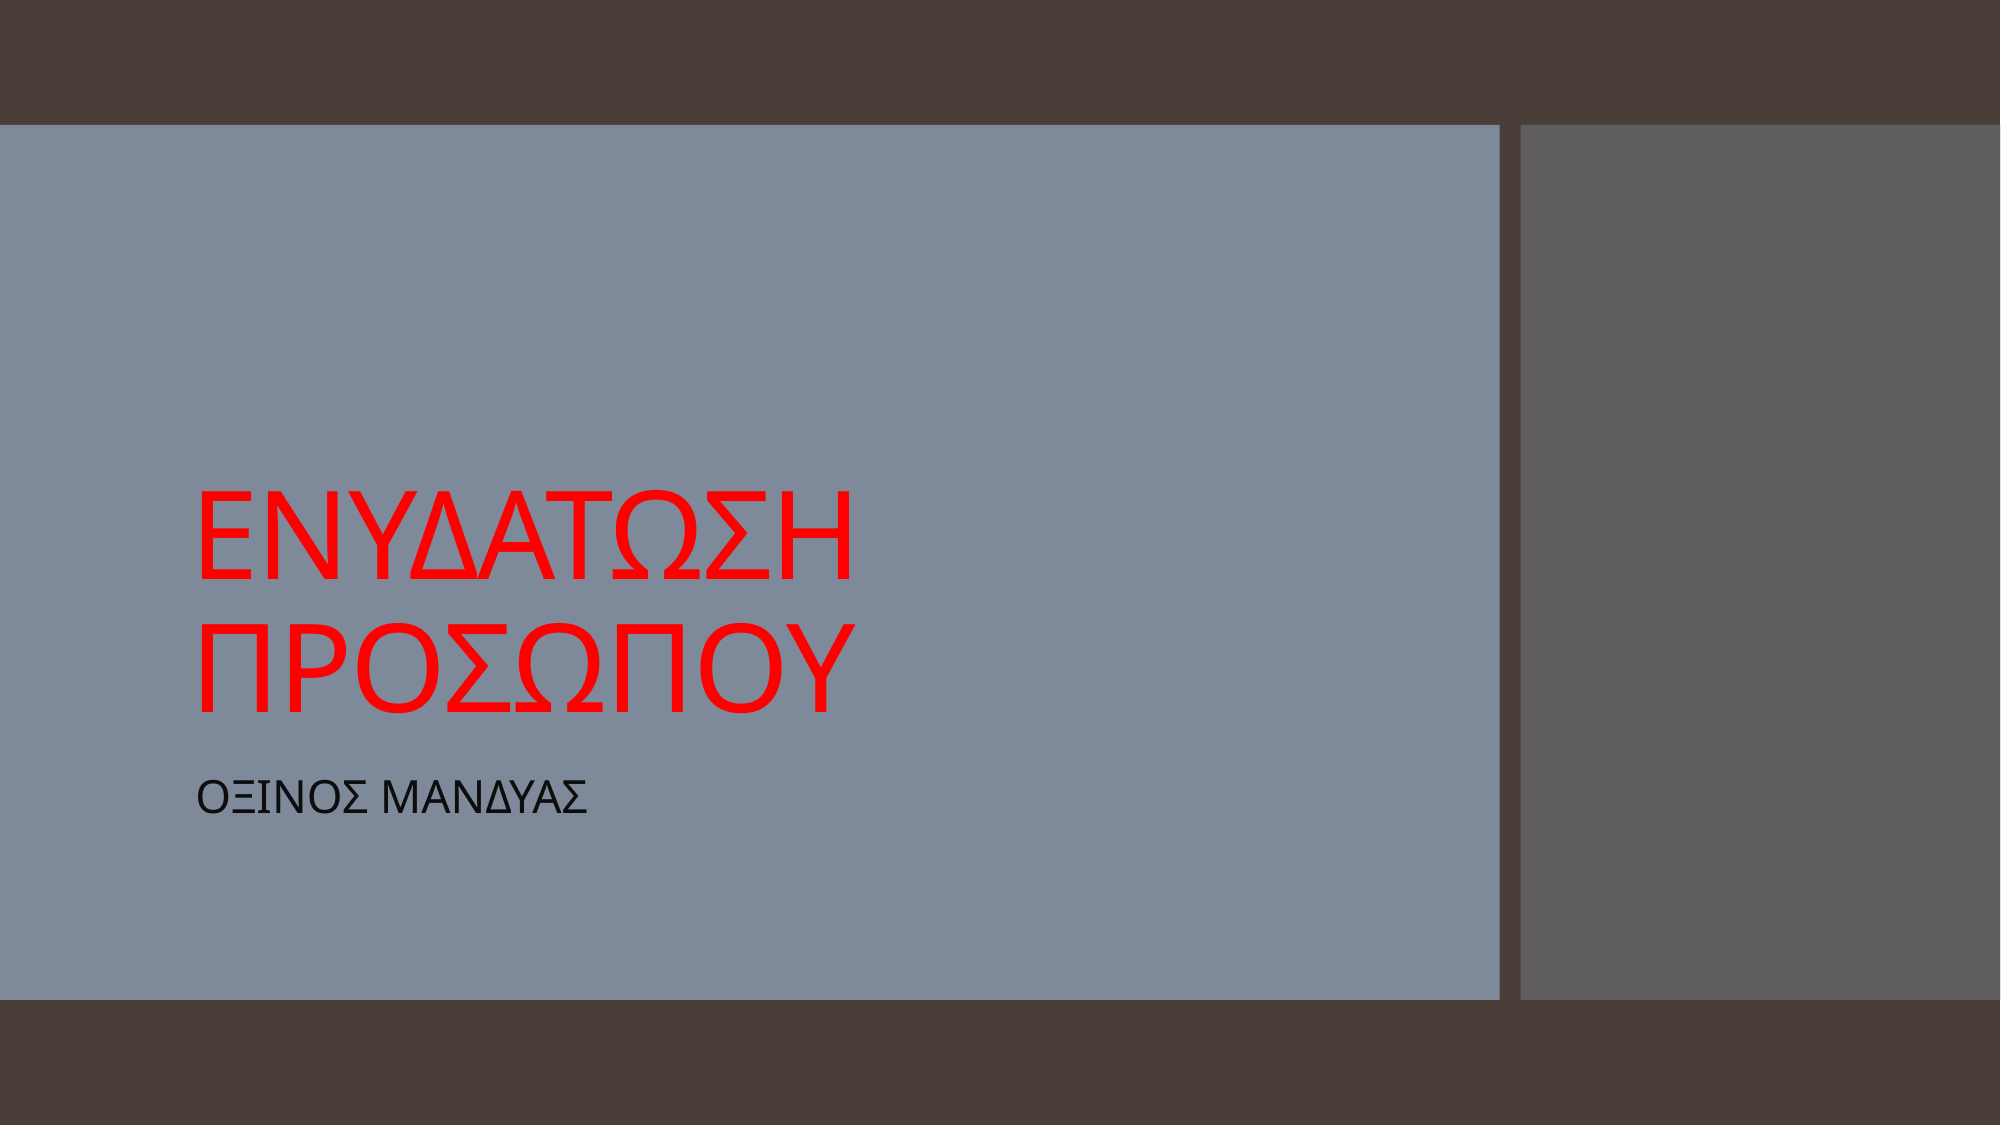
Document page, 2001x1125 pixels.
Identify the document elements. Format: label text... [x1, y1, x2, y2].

subtitle ΟΞΙΝΟΣ ΜΑΝΔΥΑΣ [180, 766, 640, 858]
title ΕΝΥΔΑΤΩΣΗ ΠΡΟΣΩΠΟΥ [175, 358, 1024, 747]
